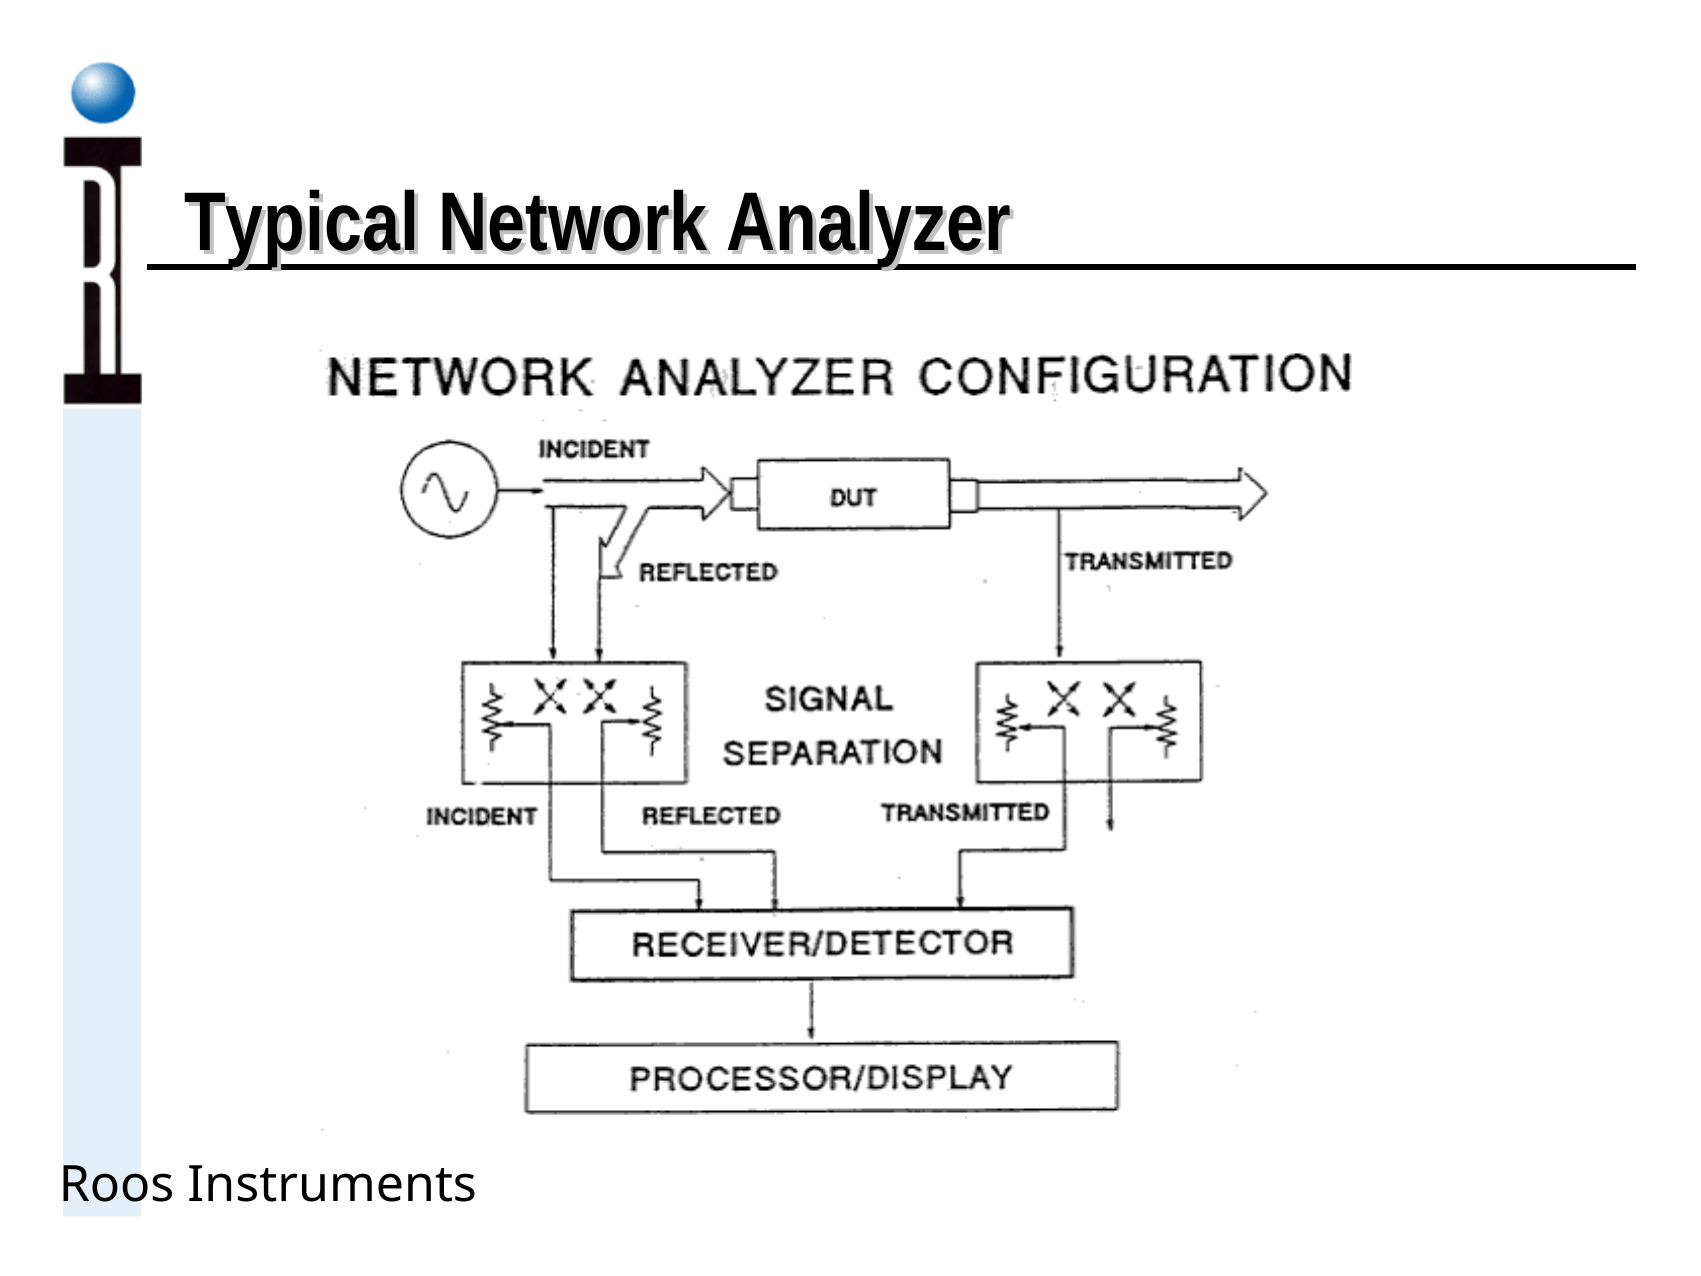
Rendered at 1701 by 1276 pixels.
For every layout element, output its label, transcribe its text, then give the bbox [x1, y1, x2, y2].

text_box Typical Network Analyzer [184, 92, 1539, 268]
picture [308, 340, 1372, 1131]
picture [59, 58, 147, 411]
